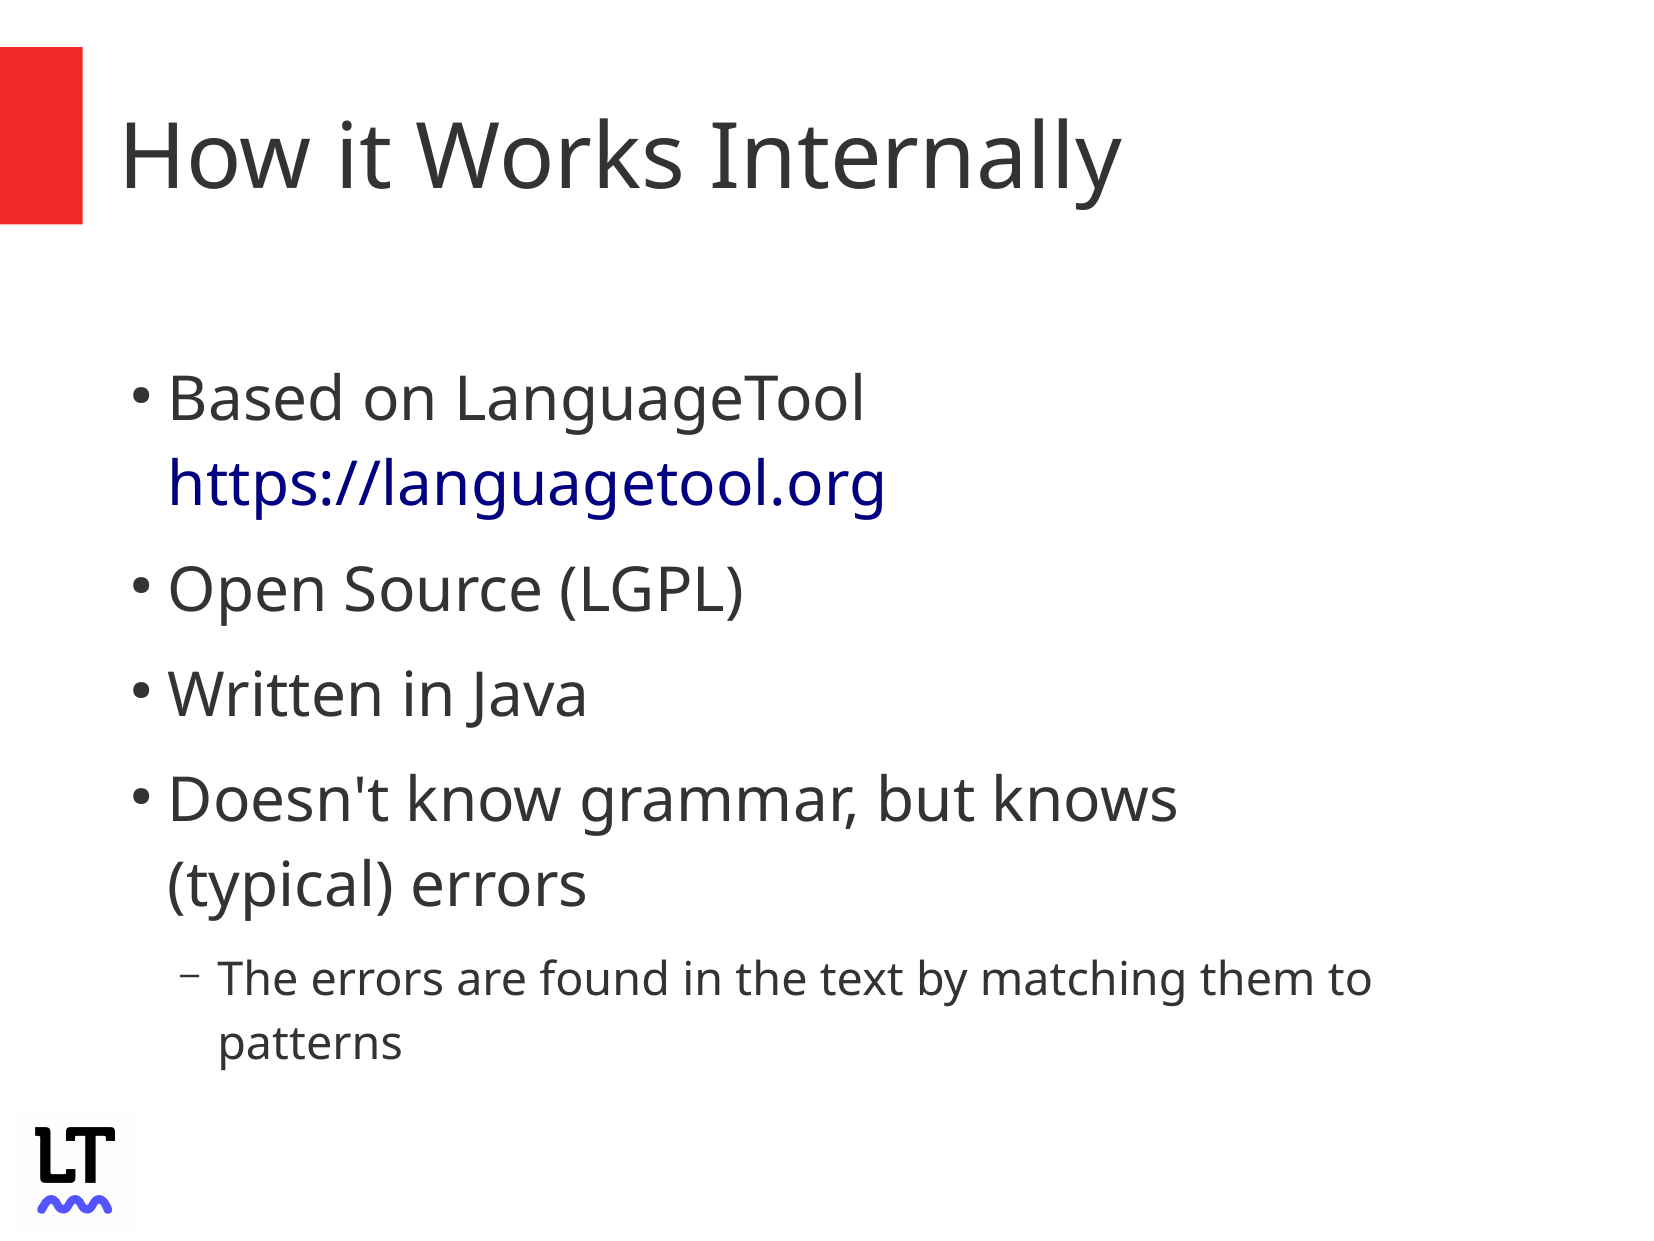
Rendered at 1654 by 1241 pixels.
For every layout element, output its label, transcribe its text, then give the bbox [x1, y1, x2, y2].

picture [11, 1110, 138, 1235]
list Based on LanguageTool https://languagetool.org Open Source (LGPL) Written in Java Doesn't know grammar, but knows (typical) errors The errors are found in the text by matching them to patterns [118, 354, 1536, 1074]
title How it Works Internally [118, 49, 1571, 257]
